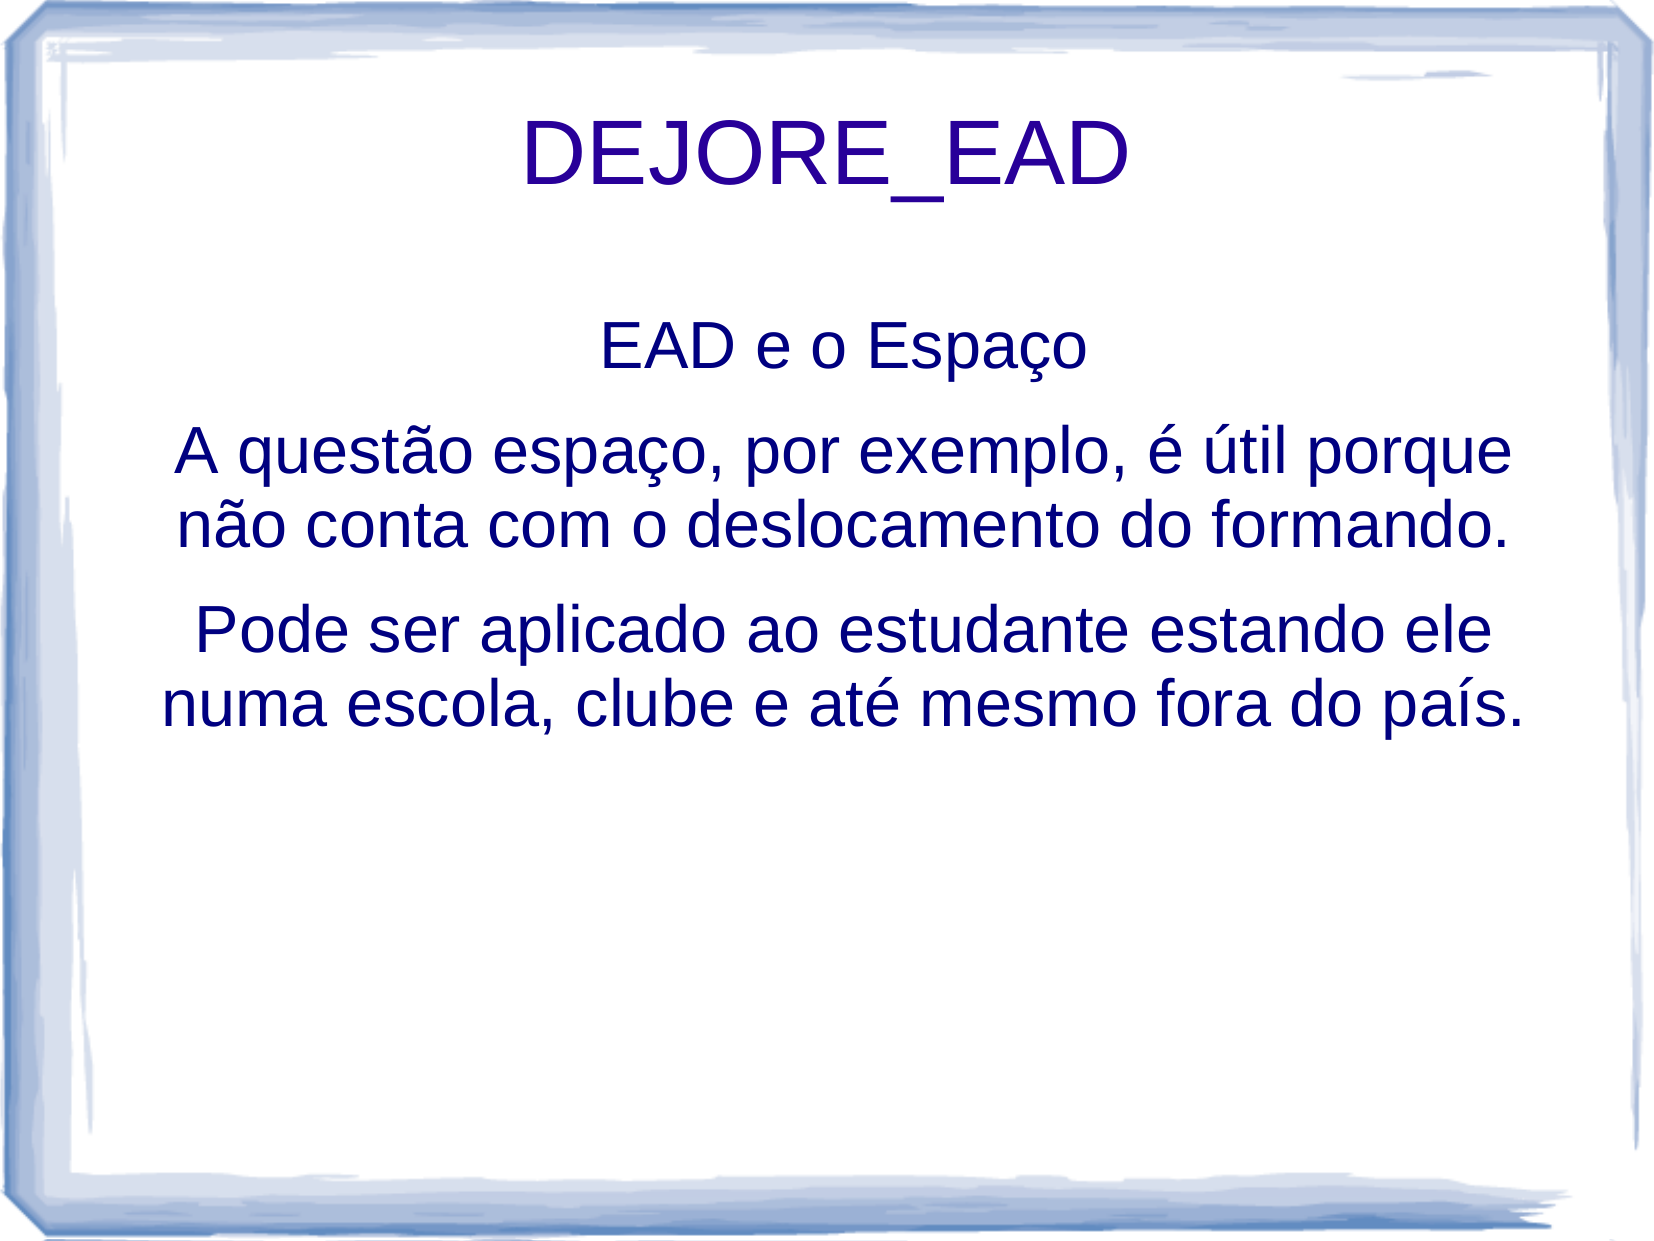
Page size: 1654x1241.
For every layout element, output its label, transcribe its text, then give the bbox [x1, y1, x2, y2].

title DEJORE_EAD [82, 49, 1571, 257]
picture [0, 0, 1654, 1241]
list EAD e o Espaço A questão espaço, por exemplo, é útil porque não conta com o deslocamento do formando. Pode ser aplicado ao estudante estando ele numa escola, clube e até mesmo fora do país. [118, 308, 1571, 787]
